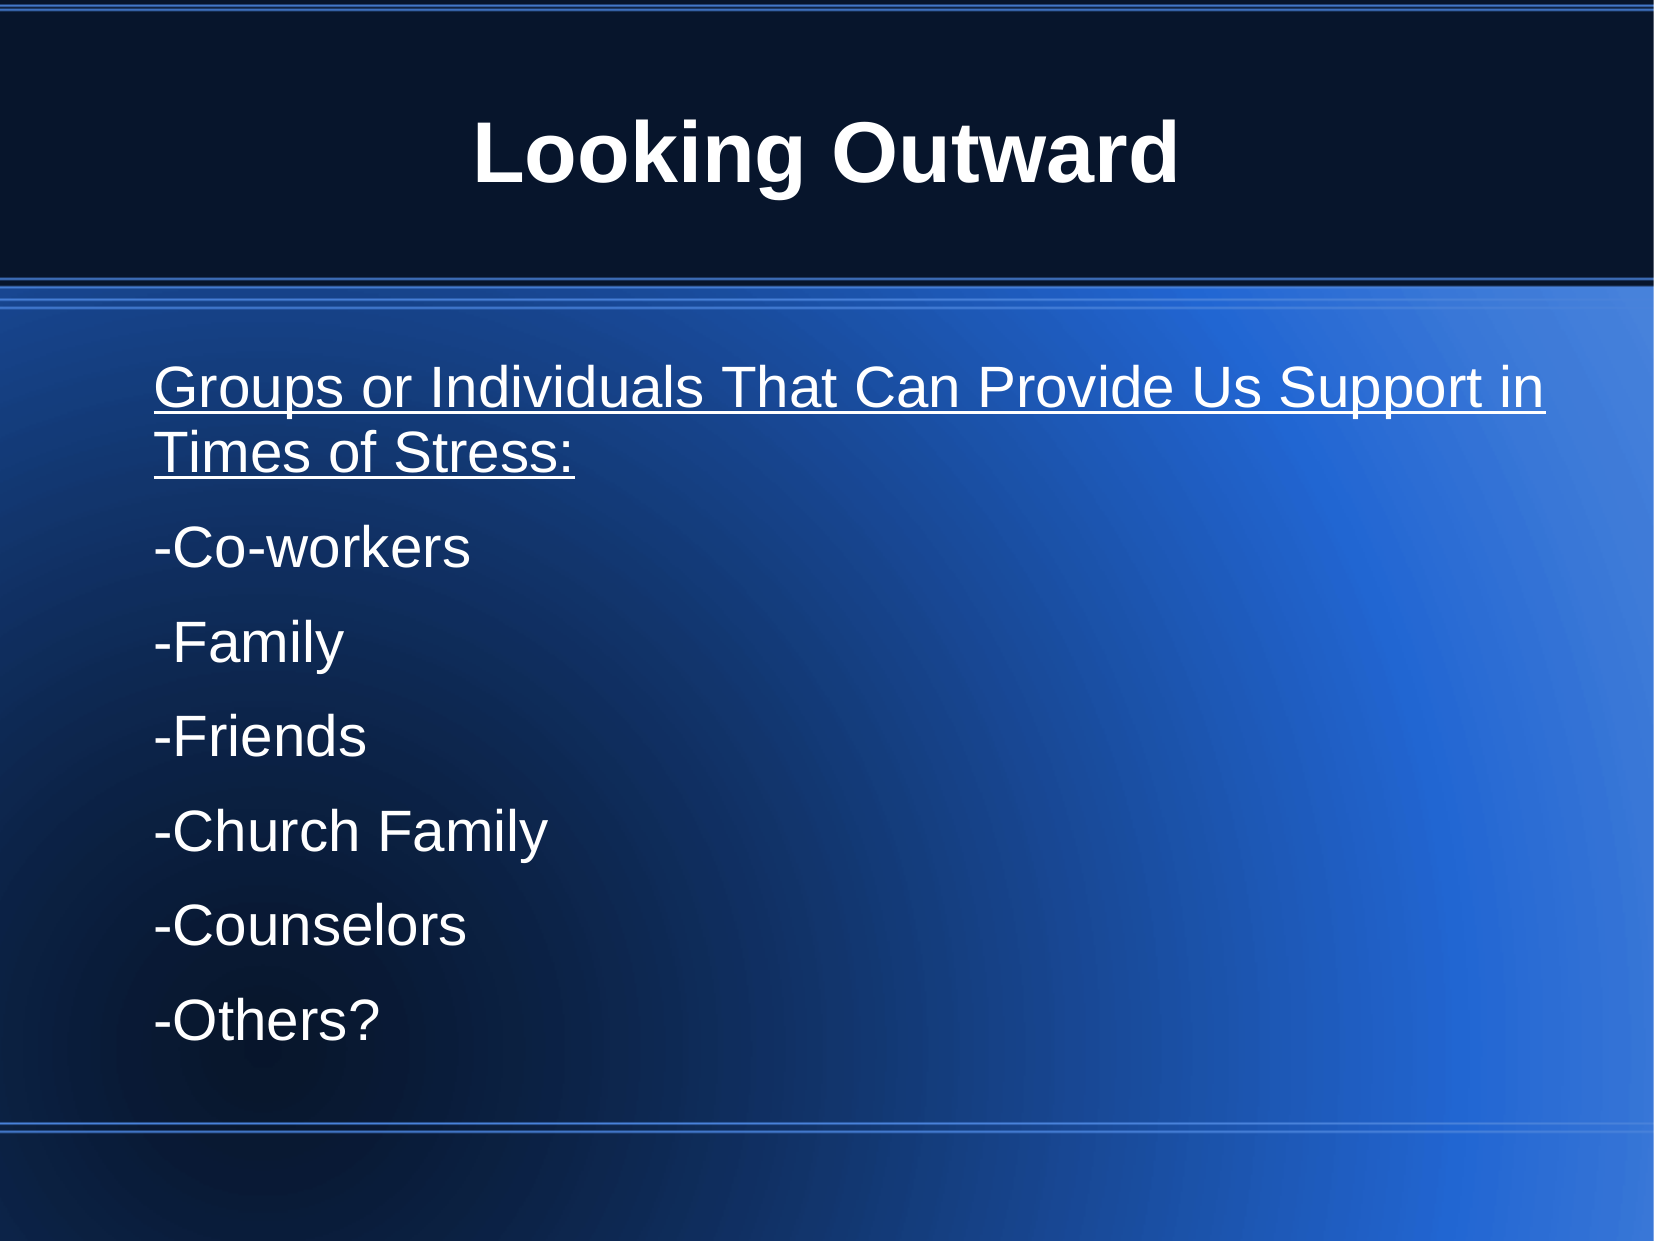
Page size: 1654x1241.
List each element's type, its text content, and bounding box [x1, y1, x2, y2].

list Groups or Individuals That Can Provide Us Support in Times of Stress: -Co-workers -Family -Friends -Church Family -Counselors -Others? [82, 355, 1571, 1058]
picture [0, 0, 1654, 1241]
title Looking Outward [82, 49, 1571, 257]
